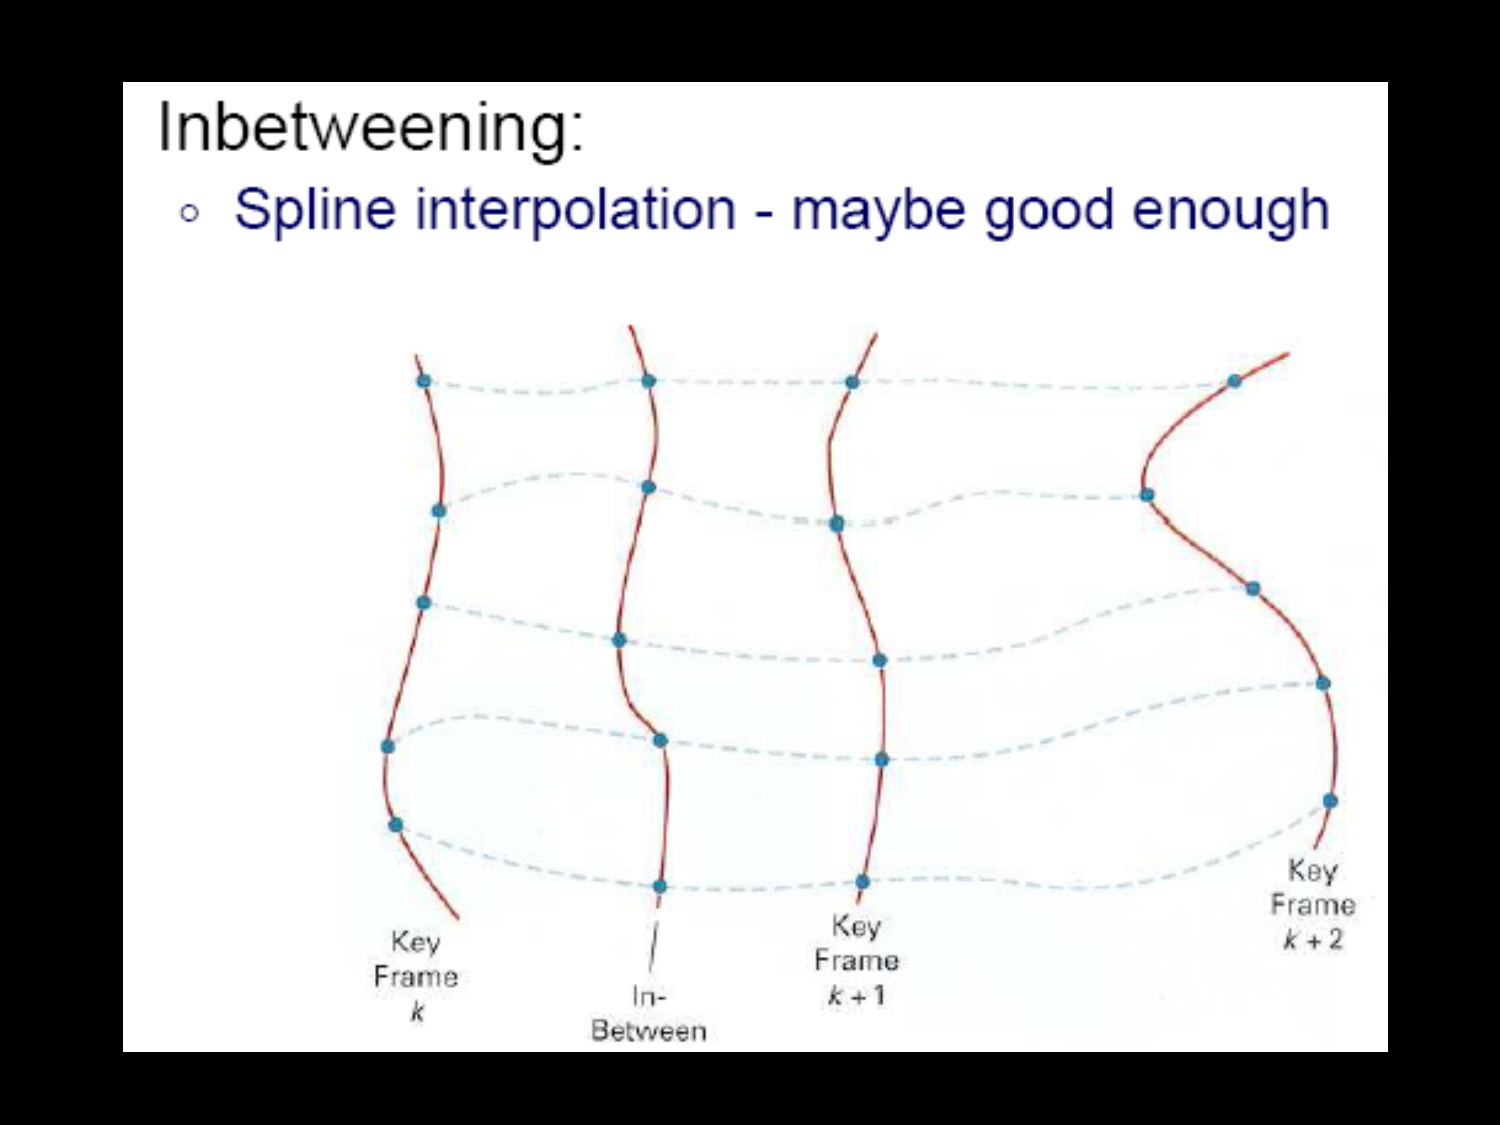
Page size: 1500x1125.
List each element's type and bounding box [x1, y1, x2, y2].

picture [123, 82, 1388, 1052]
